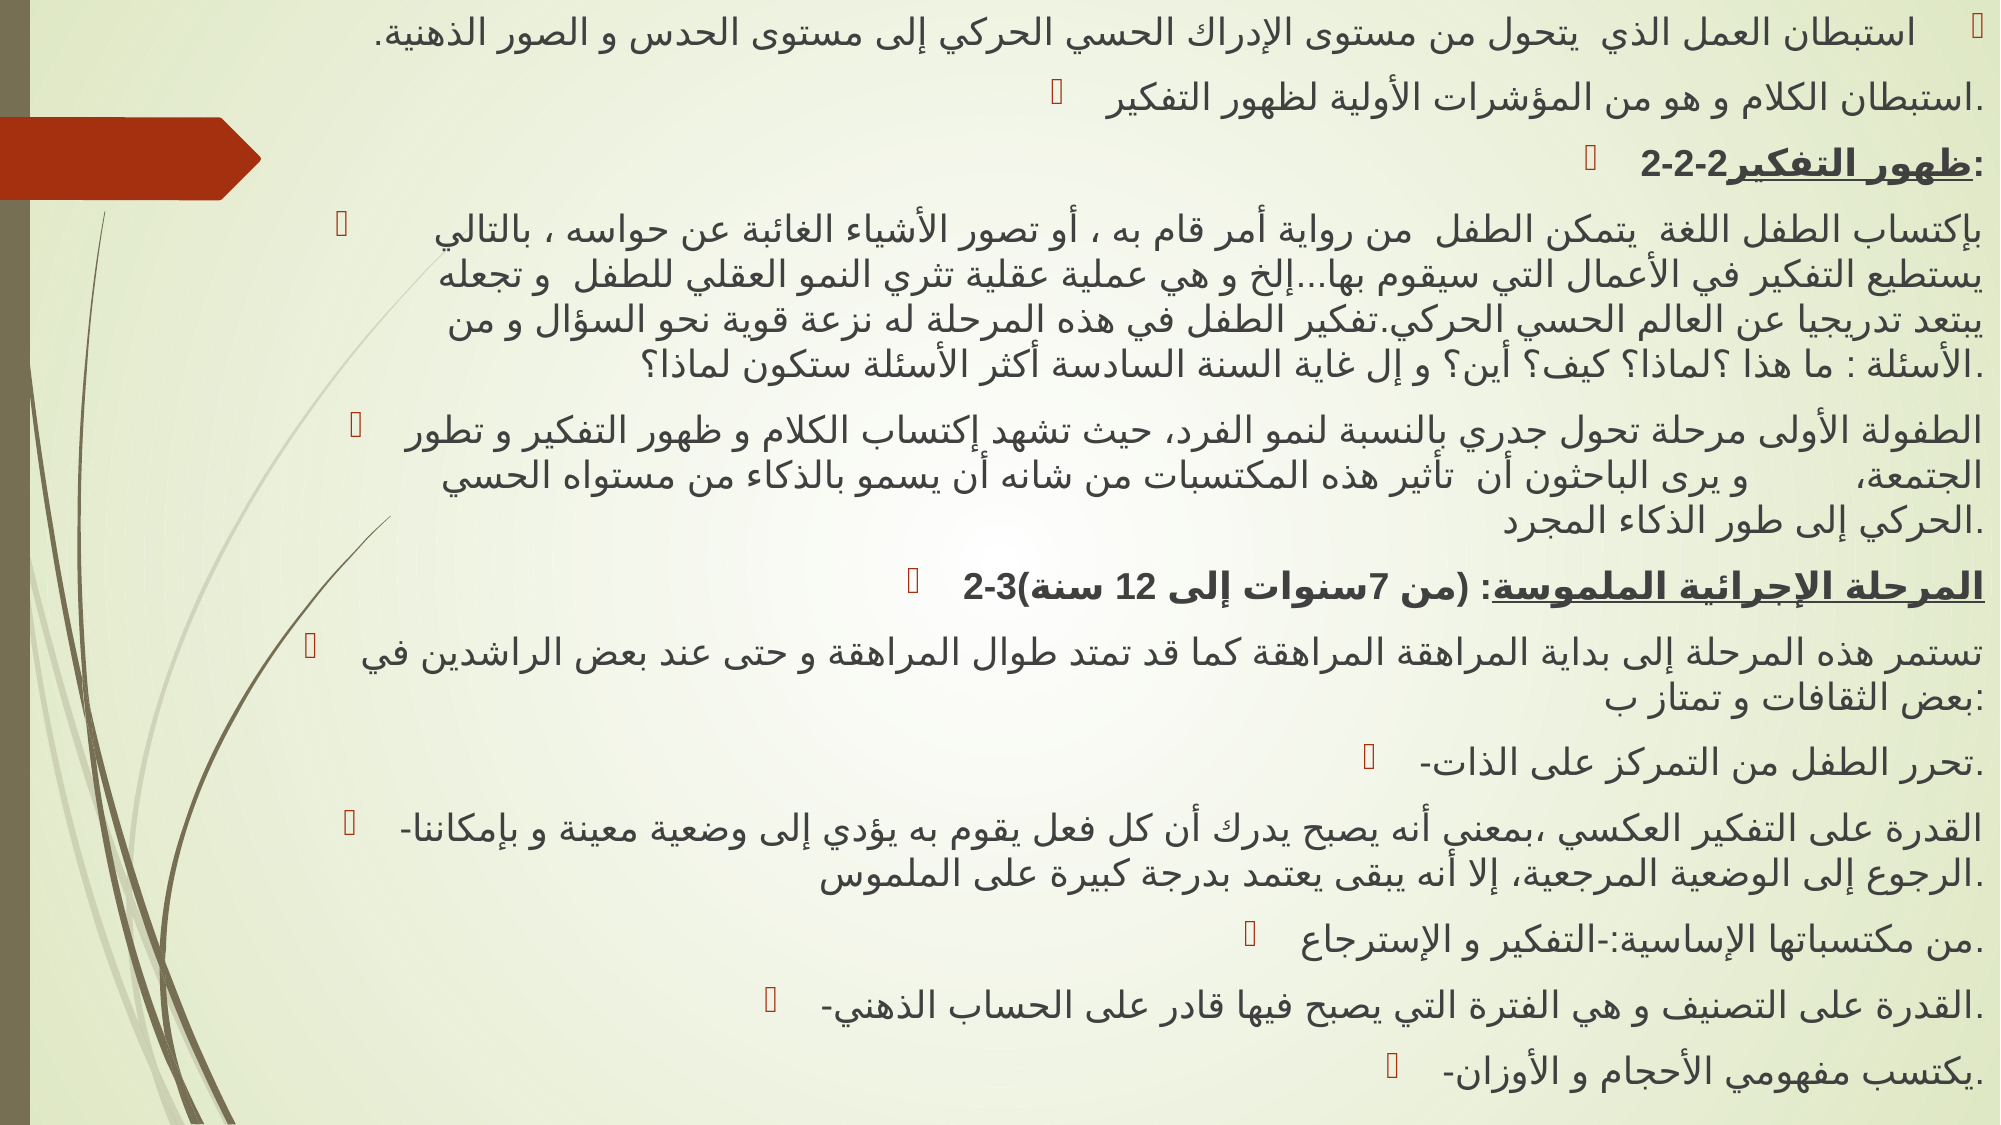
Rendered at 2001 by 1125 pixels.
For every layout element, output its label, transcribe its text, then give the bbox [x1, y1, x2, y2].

list استبطان العمل الذي يتحول من مستوى الإدراك الحسي الحركي إلى مستوى الحدس و الصور الذهنية. استبطان الكلام و هو من المؤشرات الأولية لظهور التفكير. 2-2-2ظهور التفكير: بإكتساب الطفل اللغة يتمكن الطفل من رواية أمر قام به ، أو تصور الأشياء الغائبة عن حواسه ، بالتالي يستطيع التفكير في الأعمال التي سيقوم بها...إلخ و هي عملية عقلية تثري النمو العقلي للطفل و تجعله يبتعد تدريجيا عن العالم الحسي الحركي.تفكير الطفل في هذه المرحلة له نزعة قوية نحو السؤال و من الأسئلة : ما هذا ؟لماذا؟ كيف؟ أين؟ و إل غاية السنة السادسة أكثر الأسئلة ستكون لماذا؟. الطفولة الأولى مرحلة تحول جدري بالنسبة لنمو الفرد، حيث تشهد إكتساب الكلام و ظهور التفكير و تطور الجتمعة، و يرى الباحثون أن تأثير هذه المكتسبات من شانه أن يسمو بالذكاء من مستواه الحسي الحركي إلى طور الذكاء المجرد. 2-3المرحلة الإجرائية الملموسة: (من 7سنوات إلى 12 سنة) تستمر هذه المرحلة إلى بداية المراهقة المراهقة كما قد تمتد طوال المراهقة و حتى عند بعض الراشدين في بعض الثقافات و تمتاز ب: -تحرر الطفل من التمركز على الذات. -القدرة على التفكير العكسي ،بمعنى أنه يصبح يدرك أن كل فعل يقوم به يؤدي إلى وضعية معينة و بإمكاننا الرجوع إلى الوضعية المرجعية، إلا أنه يبقى يعتمد بدرجة كبيرة على الملموس. من مكتسباتها الإساسية:-التفكير و الإسترجاع. -القدرة على التصنيف و هي الفترة التي يصبح فيها قادر على الحساب الذهني. -يكتسب مفهومي الأحجام و الأوزان. [255, 0, 2000, 1125]
